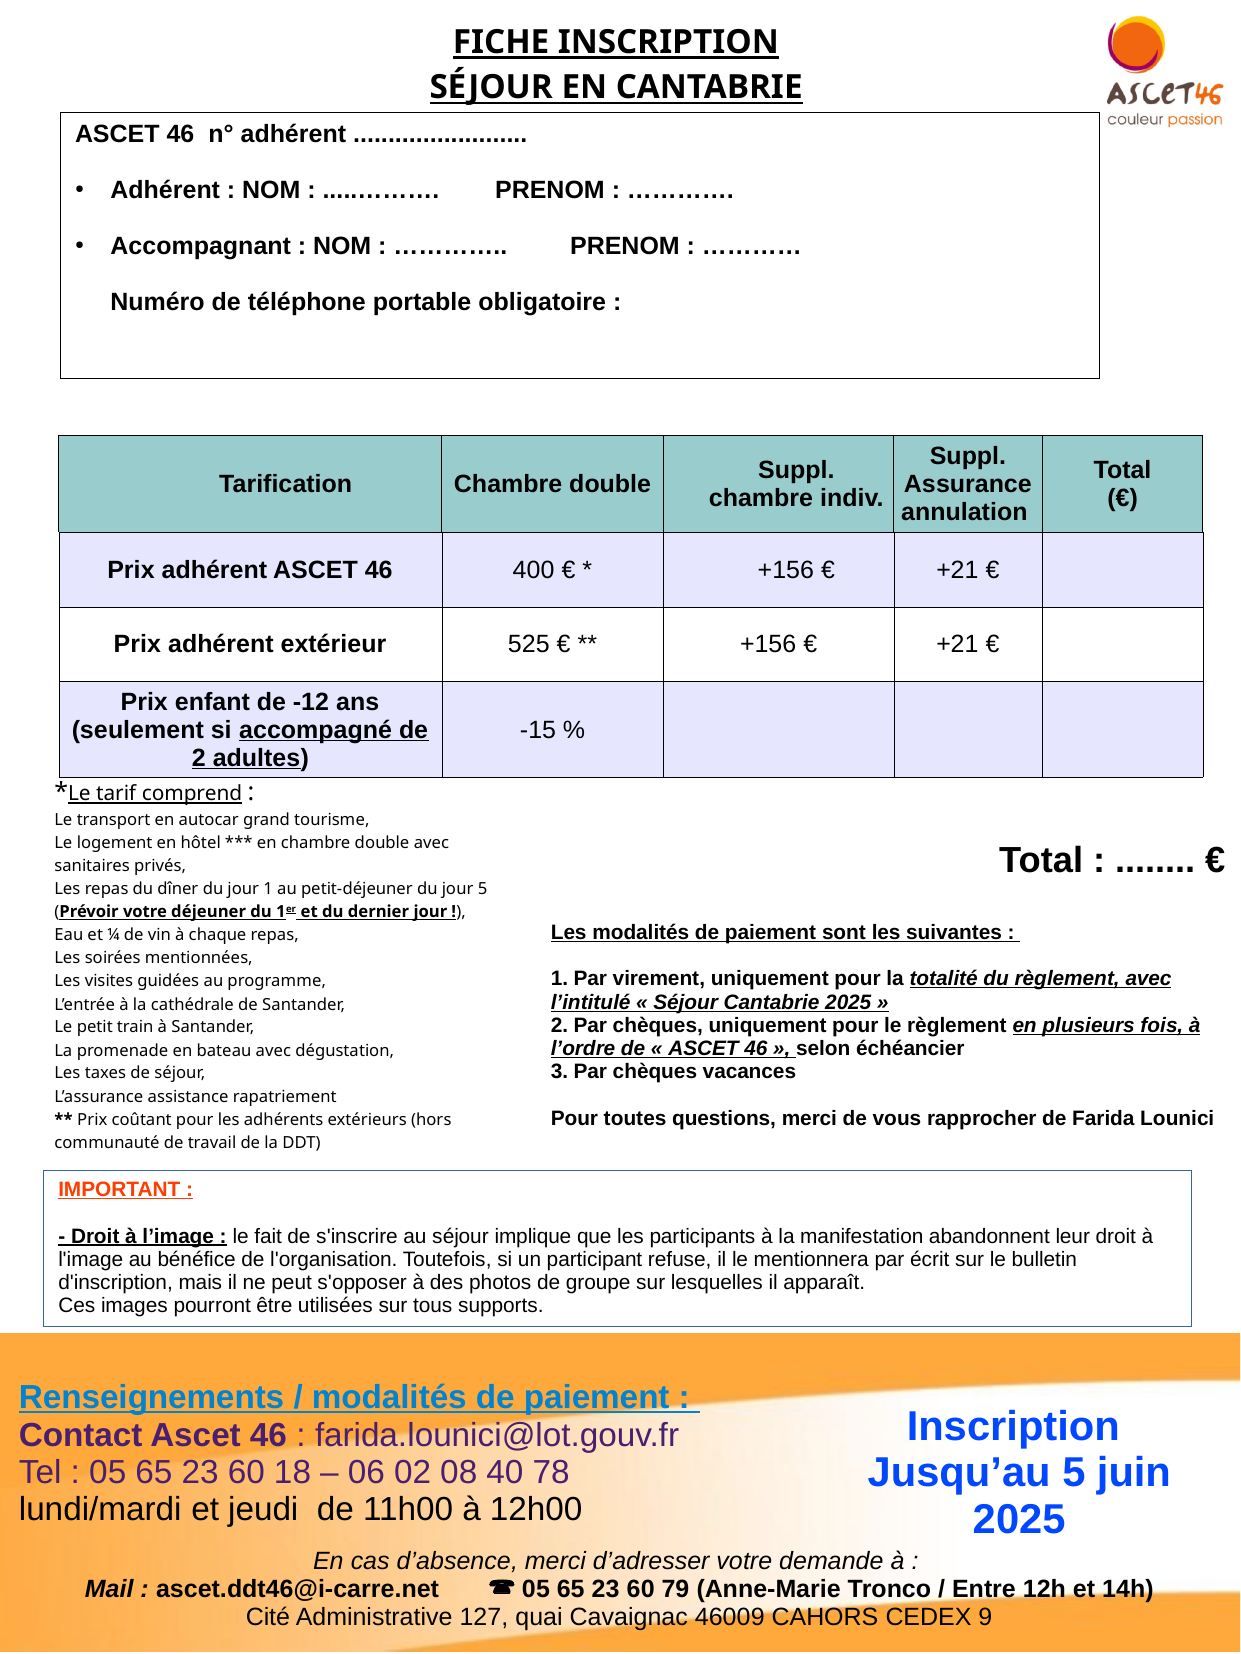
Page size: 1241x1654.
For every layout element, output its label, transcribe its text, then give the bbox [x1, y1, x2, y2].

table_header Tarification [59, 436, 441, 532]
table_cell [1043, 608, 1203, 681]
table_cell +156 € [664, 608, 894, 681]
text_box Total : ........ € Les modalités de paiement sont les suivantes : 1. Par virement, uniquement pour la totalité du règlement, avec l’intitulé « Séjour Cantabrie 2025 » 2. Par chèques, uniquement pour le règlement en plusieurs fois, à l’ordre de « ASCET 46 », selon échéancier 3. Par chèques vacances Pour toutes questions, merci de vous rapprocher de Farida Lounici [536, 832, 1241, 1178]
table_cell +21 € [895, 608, 1042, 681]
table_cell [664, 682, 894, 777]
table_cell 525 € ** [443, 608, 663, 681]
picture [0, 1333, 1240, 1546]
text_box ASCET 46 n° adhérent ......................... Adhérent : NOM : .....………. PRENOM : …………. Accompagnant : NOM : ………….. PRENOM : ………… Numéro de téléphone portable obligatoire : [60, 112, 1100, 379]
table_cell +156 € [664, 533, 894, 607]
table_cell +21 € [895, 533, 1042, 607]
text_box FICHE INSCRIPTION SÉJOUR EN CANTABRIE [403, 10, 830, 115]
text_box Renseignements / modalités de paiement : Contact Ascet 46 : farida.lounici@lot.gouv.fr Tel : 05 65 23 60 18 – 06 02 08 40 78 lundi/mardi et jeudi de 11h00 à 12h00 [19, 1341, 796, 1546]
text_box Inscription Jusqu’au 5 juin 2025 [838, 1402, 1201, 1542]
table_cell Prix enfant de -12 ans (seulement si accompagné de 2 adultes) [60, 682, 442, 766]
table_cell 400 € * [443, 533, 663, 607]
table_header Total (€) [1043, 436, 1202, 532]
picture [1104, 13, 1225, 129]
table_header Chambre double [442, 436, 663, 532]
table_cell Prix adhérent extérieur [60, 608, 442, 681]
table_header Suppl. chambre indiv. [664, 436, 893, 532]
table_cell [1043, 533, 1203, 607]
text_box En cas d’absence, merci d’adresser votre demande à : Mail : ascet.ddt46@i-carre.net  05 65 23 60 79 (Anne-Marie Tronco / Entre 12h et 14h) Cité Administrative 127, quai Cavaignac 46009 CAHORS CEDEX 9 [0, 1546, 1241, 1654]
table_cell [1043, 682, 1203, 777]
table_header Suppl. Assurance annulation [894, 436, 1042, 532]
text_box IMPORTANT : - Droit à l’image : le fait de s'inscrire au séjour implique que les participants à la manifestation abandonnent leur droit à l'image au bénéfice de l'organisation. Toutefois, si un participant refuse, il le mentionnera par écrit sur le bulletin d'inscription, mais il ne peut s'opposer à des photos de groupe sur lesquelles il apparaît. Ces images pourront être utilisées sur tous supports. [43, 1170, 1192, 1327]
table_cell -15 % [443, 682, 663, 777]
table_cell Prix adhérent ASCET 46 [60, 533, 442, 607]
table_cell [895, 682, 1042, 777]
text_box *Le tarif comprend : Le transport en autocar grand tourisme, Le logement en hôtel *** en chambre double avec sanitaires privés, Les repas du dîner du jour 1 au petit-déjeuner du jour 5 (Prévoir votre déjeuner du 1er et du dernier jour !), Eau et ¼ de vin à chaque repas, Les soirées mentionnées, Les visites guidées au programme, L’entrée à la cathédrale de Santander, Le petit train à Santander, La promenade en bateau avec dégustation, Les taxes de séjour, L’assurance assistance rapatriement ** Prix coûtant pour les adhérents extérieurs (hors communauté de travail de la DDT) [39, 766, 511, 1169]
